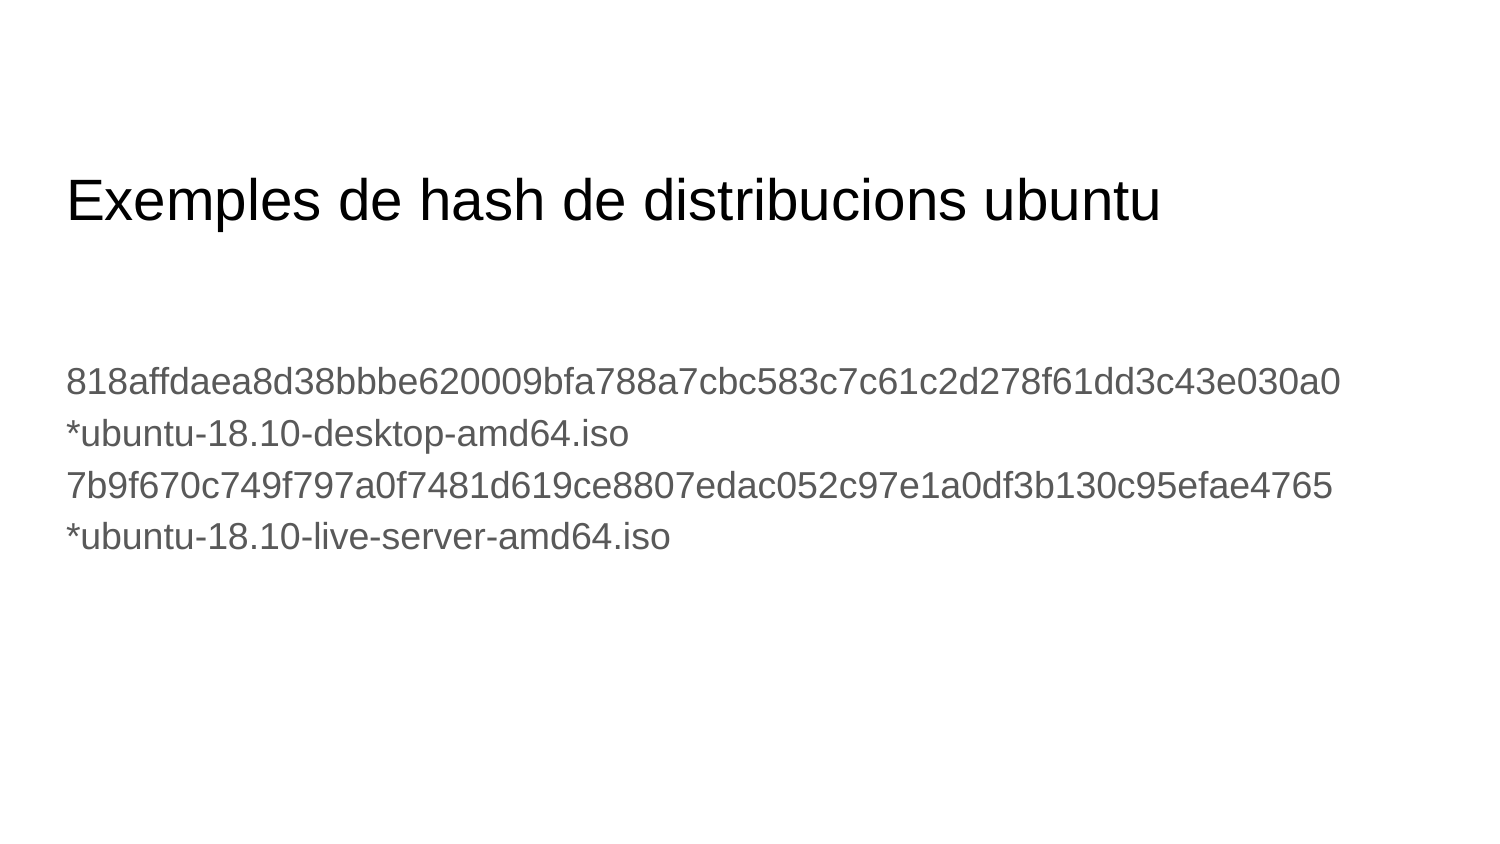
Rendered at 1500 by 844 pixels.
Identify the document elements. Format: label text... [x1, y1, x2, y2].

title Exemples de hash de distribucions ubuntu [51, 147, 1449, 242]
list 818affdaea8d38bbbe620009bfa788a7cbc583c7c61c2d278f61dd3c43e030a0 *ubuntu-18.10-desktop-amd64.iso 7b9f670c749f797a0f7481d619ce8807edac052c97e1a0df3b130c95efae4765 *ubuntu-18.10-live-server-amd64.iso [51, 335, 1449, 844]
